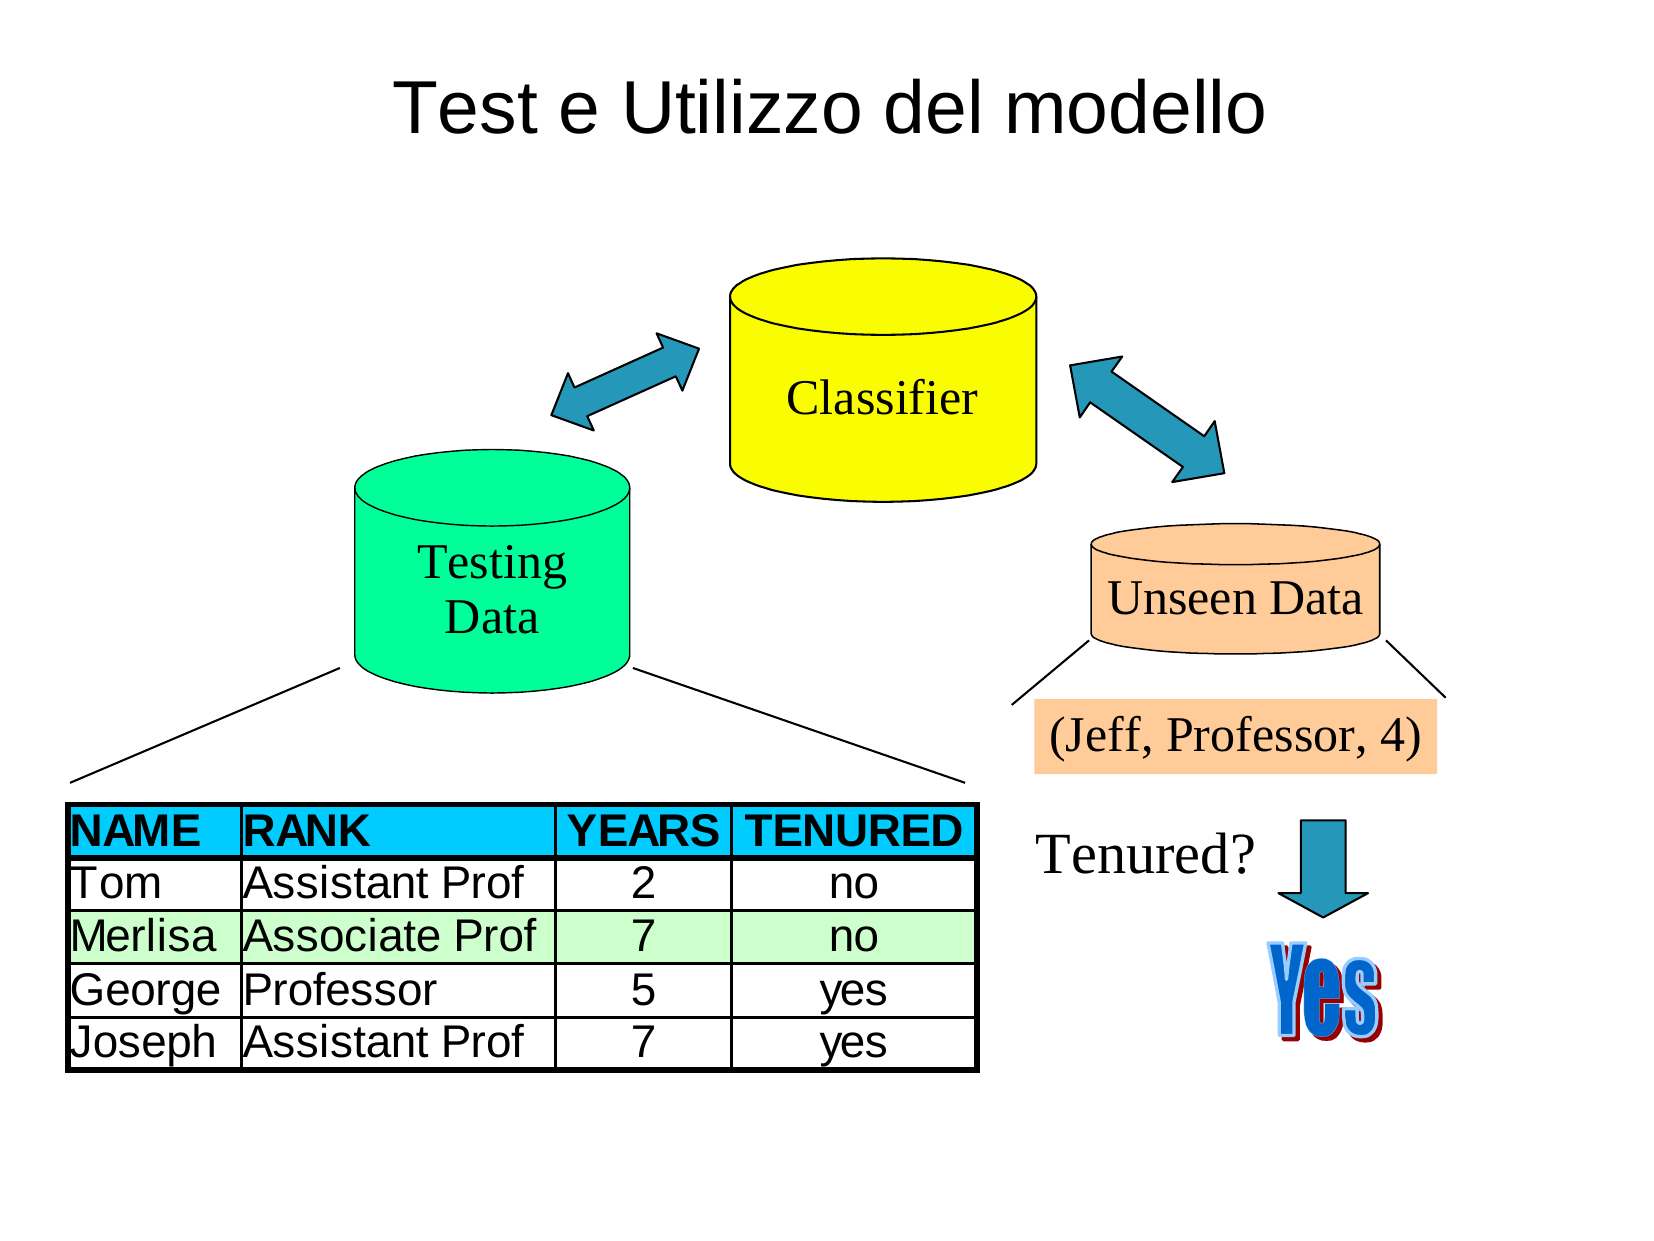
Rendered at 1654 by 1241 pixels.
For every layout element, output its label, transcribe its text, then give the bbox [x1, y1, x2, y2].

text_box Unseen Data [1107, 567, 1364, 628]
text_box Testing Data [370, 525, 614, 653]
text_box [551, 333, 700, 431]
text_box [1278, 820, 1369, 918]
text_box Tenured? [1020, 813, 1271, 899]
chart [62, 799, 983, 1083]
picture [729, 257, 1040, 505]
text_box (Jeff, Professor, 4) [1034, 699, 1438, 775]
picture [353, 448, 633, 696]
text_box [1070, 356, 1225, 483]
text_box Classifier [771, 360, 994, 436]
picture [1090, 522, 1383, 657]
picture [1266, 941, 1385, 1045]
title Test e Utilizzo del modello [52, 42, 1608, 173]
